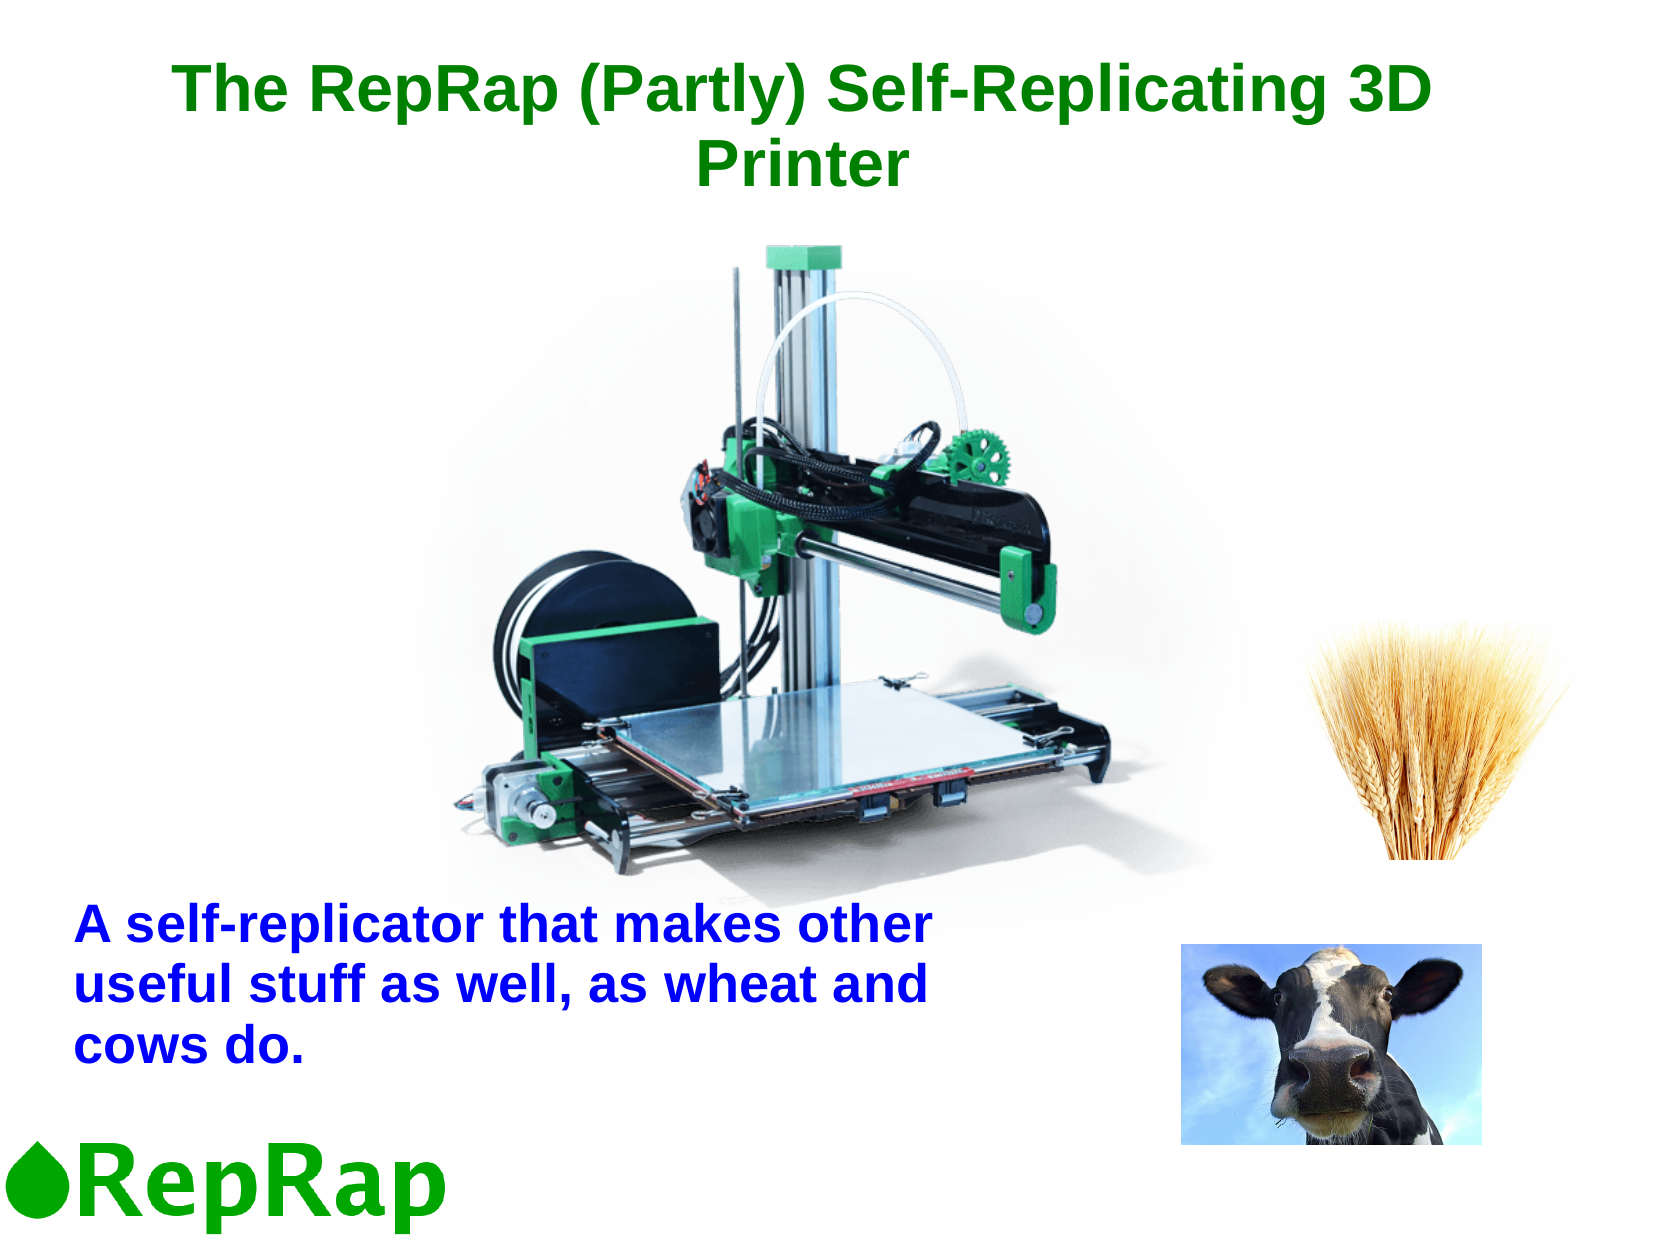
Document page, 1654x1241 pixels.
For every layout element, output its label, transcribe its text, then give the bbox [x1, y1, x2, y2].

picture [413, 177, 1623, 1146]
title The RepRap (Partly) Self-Replicating 3D Printer [59, 29, 1548, 222]
text_box A self-replicator that makes other useful stuff as well, as wheat and cows do. [59, 885, 975, 1111]
picture [0, 1137, 451, 1240]
